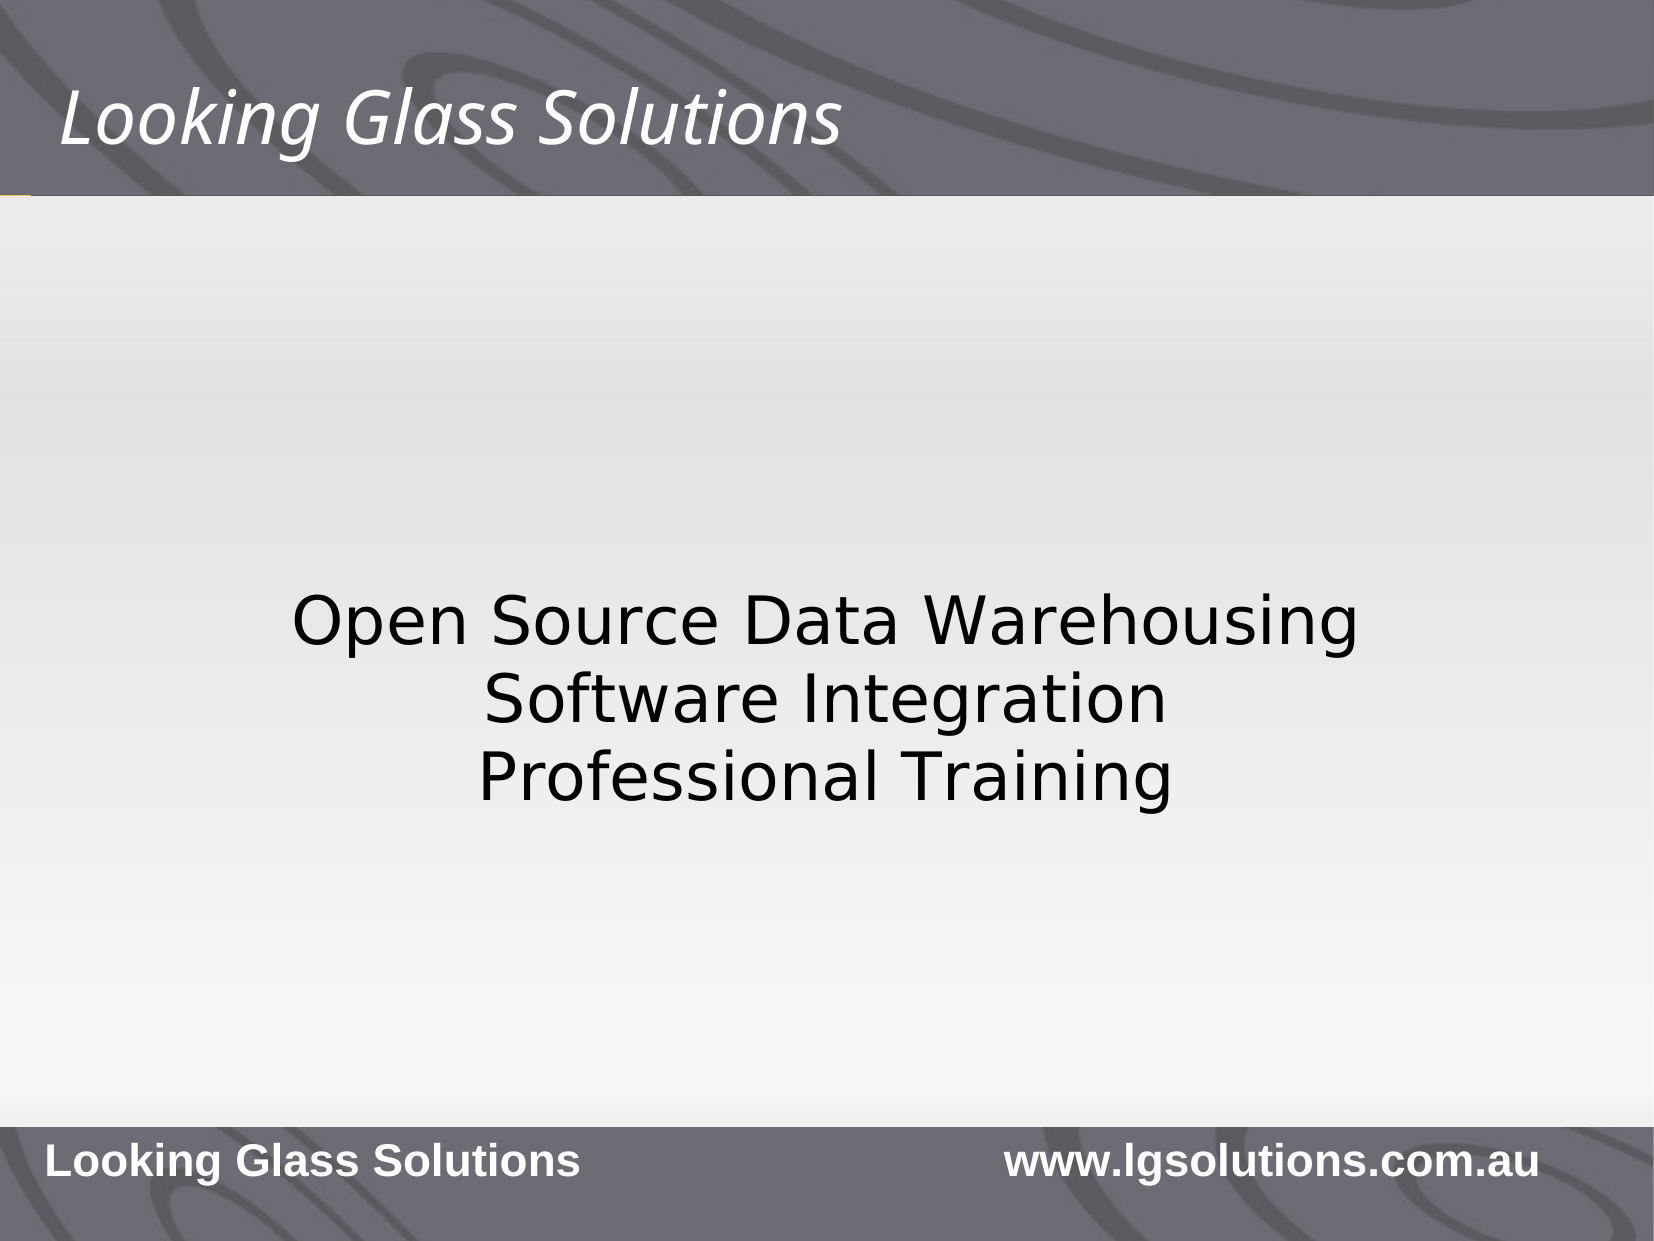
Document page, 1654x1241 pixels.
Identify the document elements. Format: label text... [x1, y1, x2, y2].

picture [0, 0, 1654, 1241]
subtitle Open Source Data Warehousing Software Integration Professional Training [82, 290, 1571, 1109]
title Looking Glass Solutions [59, 41, 1270, 190]
